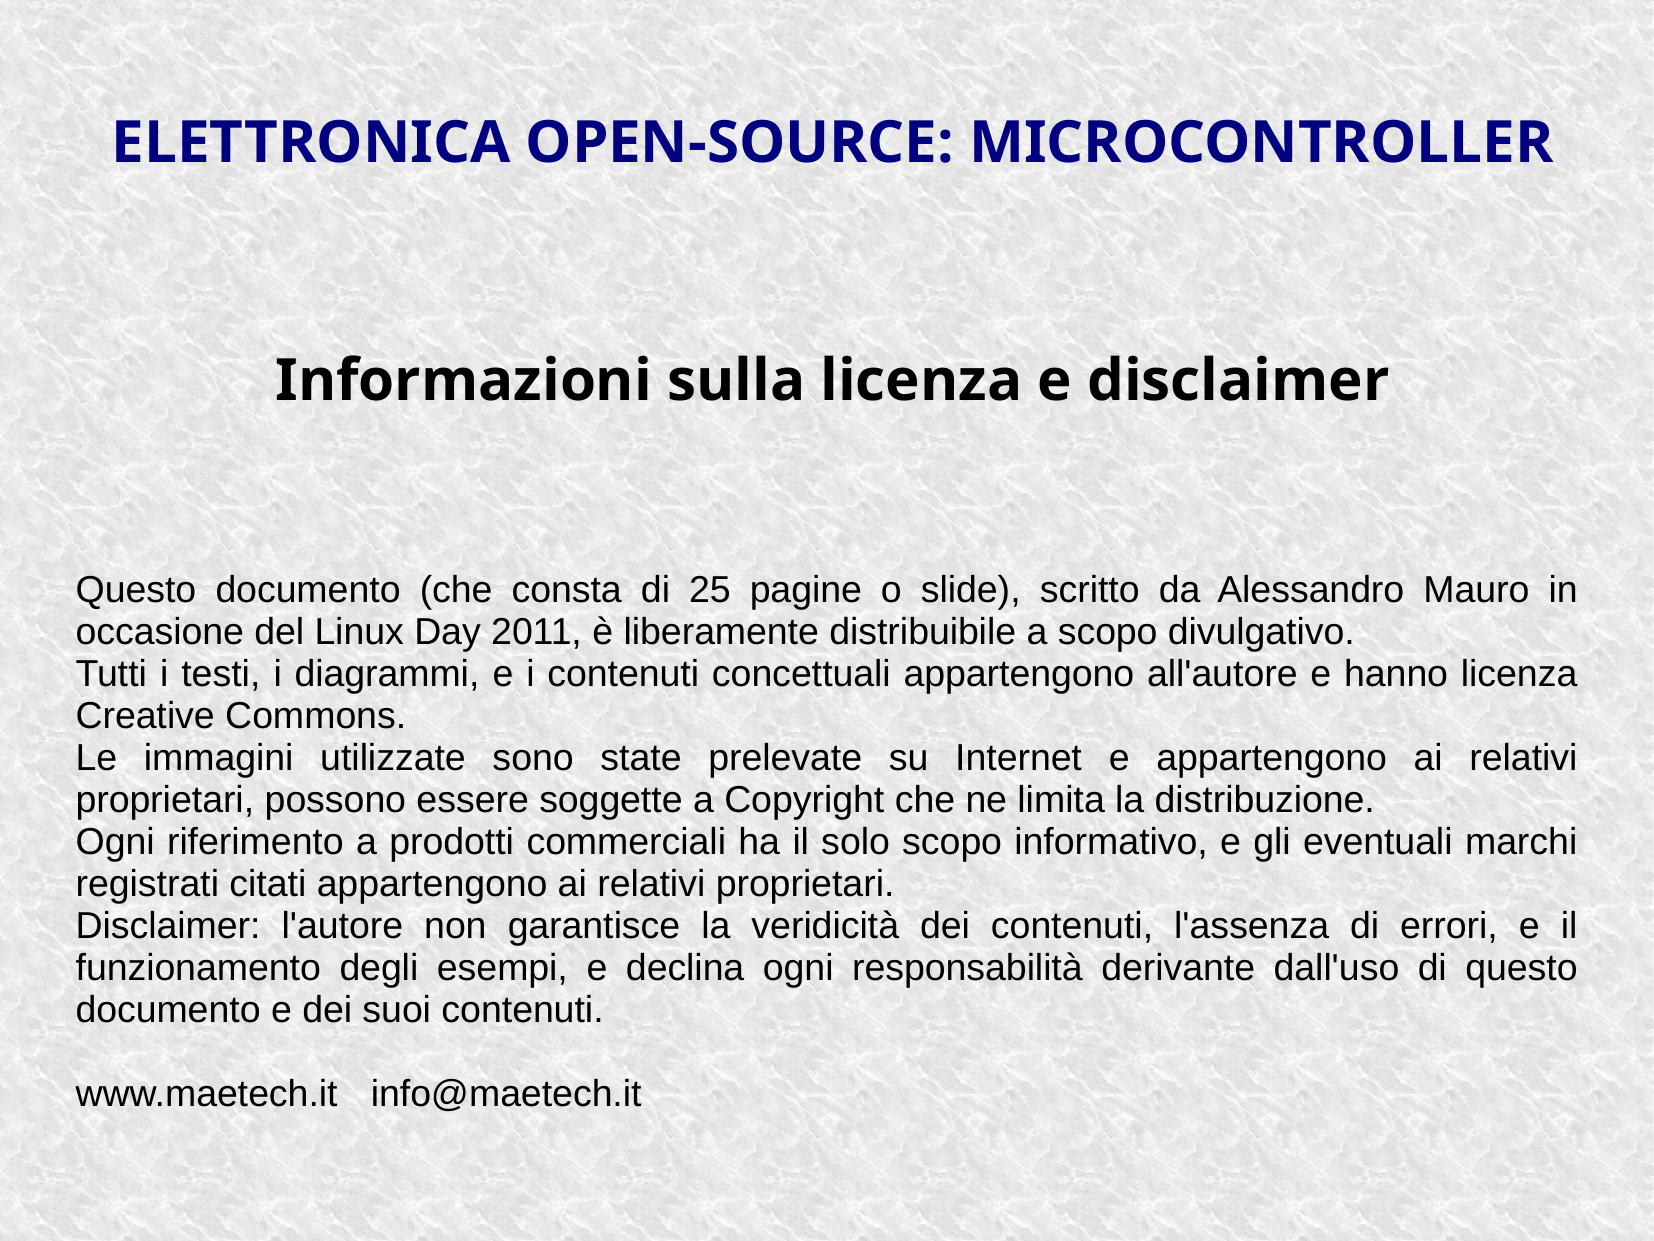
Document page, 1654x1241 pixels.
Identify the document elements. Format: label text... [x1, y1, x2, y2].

text_box Questo documento (che consta di 25 pagine o slide), scritto da Alessandro Mauro in occasione del Linux Day 2011, è liberamente distribuibile a scopo divulgativo. Tutti i testi, i diagrammi, e i contenuti concettuali appartengono all'autore e hanno licenza Creative Commons. Le immagini utilizzate sono state prelevate su Internet e appartengono ai relativi proprietari, possono essere soggette a Copyright che ne limita la distribuzione. Ogni riferimento a prodotti commerciali ha il solo scopo informativo, e gli eventuali marchi registrati citati appartengono ai relativi proprietari. Disclaimer: l'autore non garantisce la veridicità dei contenuti, l'assenza di errori, e il funzionamento degli esempi, e declina ogni responsabilità derivante dall'uso di questo documento e dei suoi contenuti. www.maetech.it info@maetech.it [59, 561, 1595, 1123]
title ELETTRONICA OPEN-SOURCE: MICROCONTROLLER Informazioni sulla licenza e disclaimer [88, 89, 1577, 429]
picture [0, 0, 1654, 1241]
